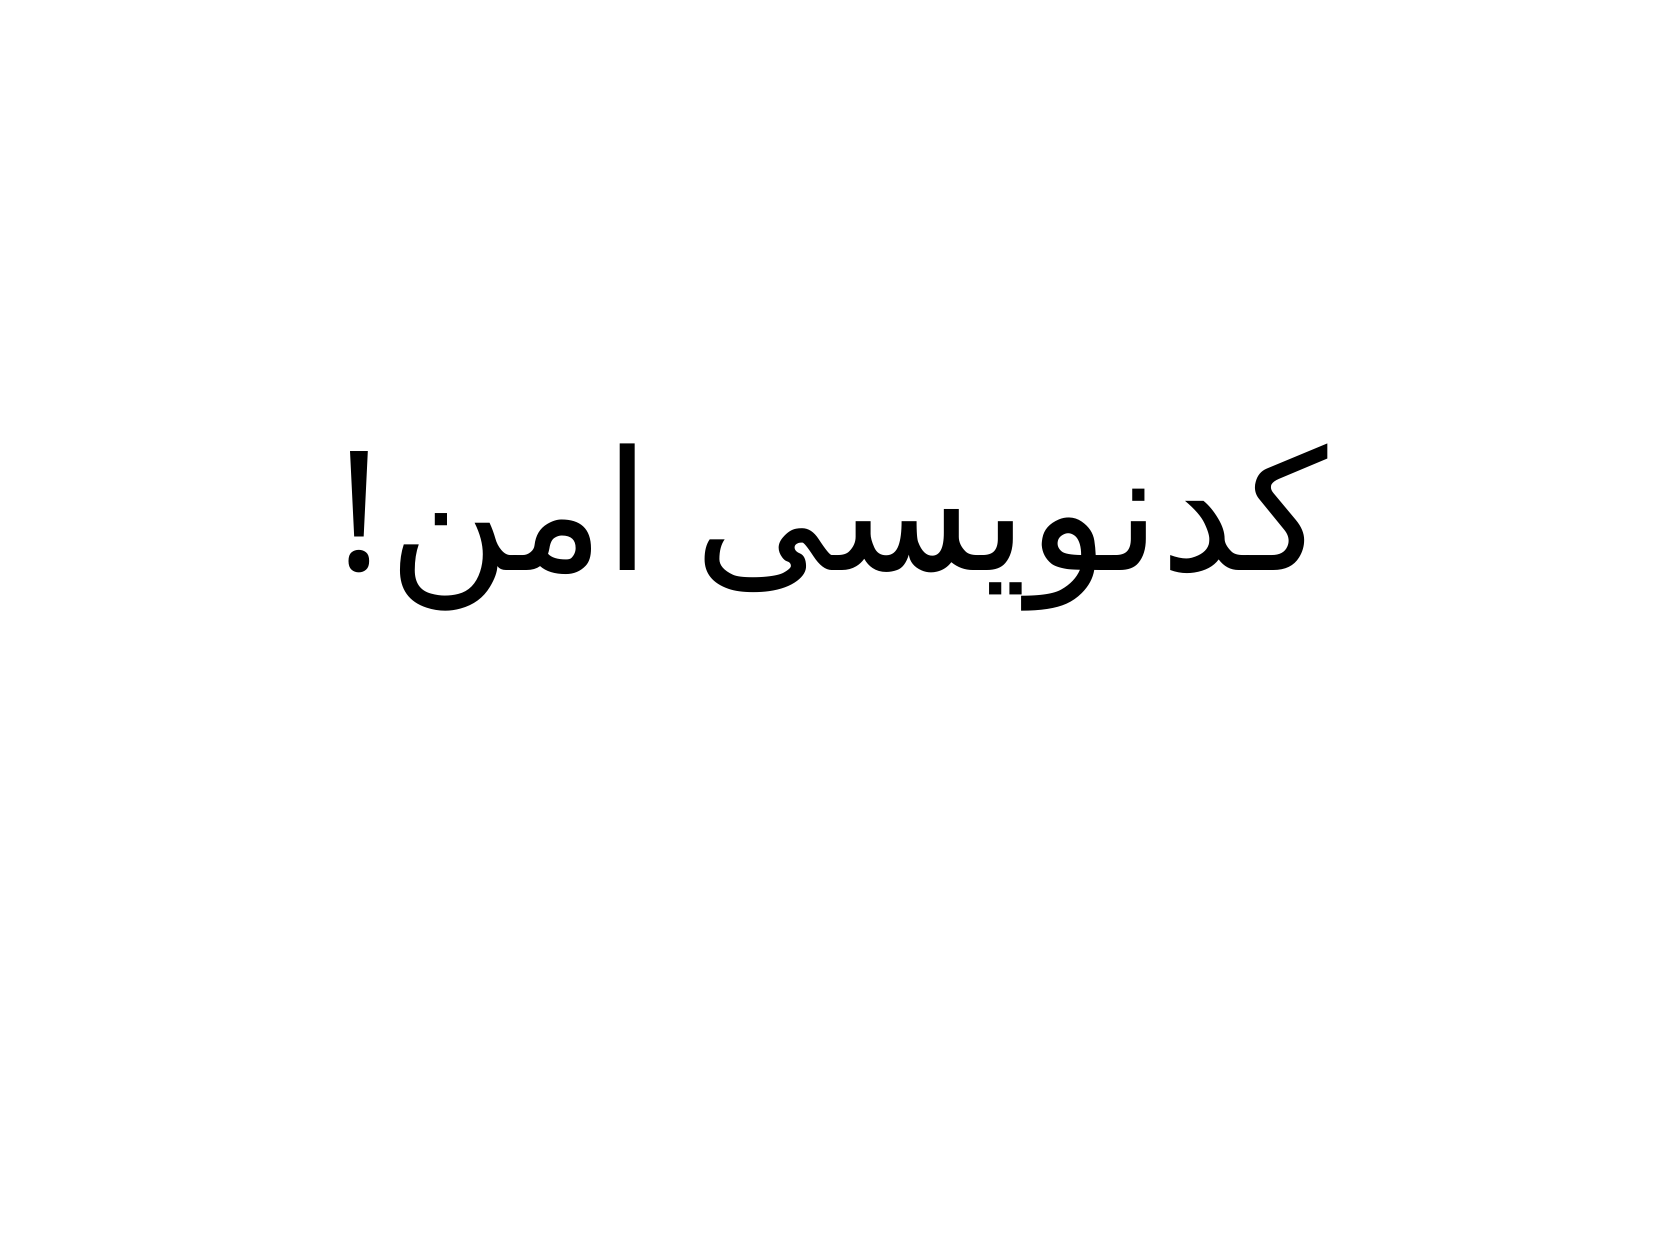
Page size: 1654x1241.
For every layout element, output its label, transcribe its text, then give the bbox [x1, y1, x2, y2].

subtitle کدنویسی امن! [82, 49, 1571, 1010]
